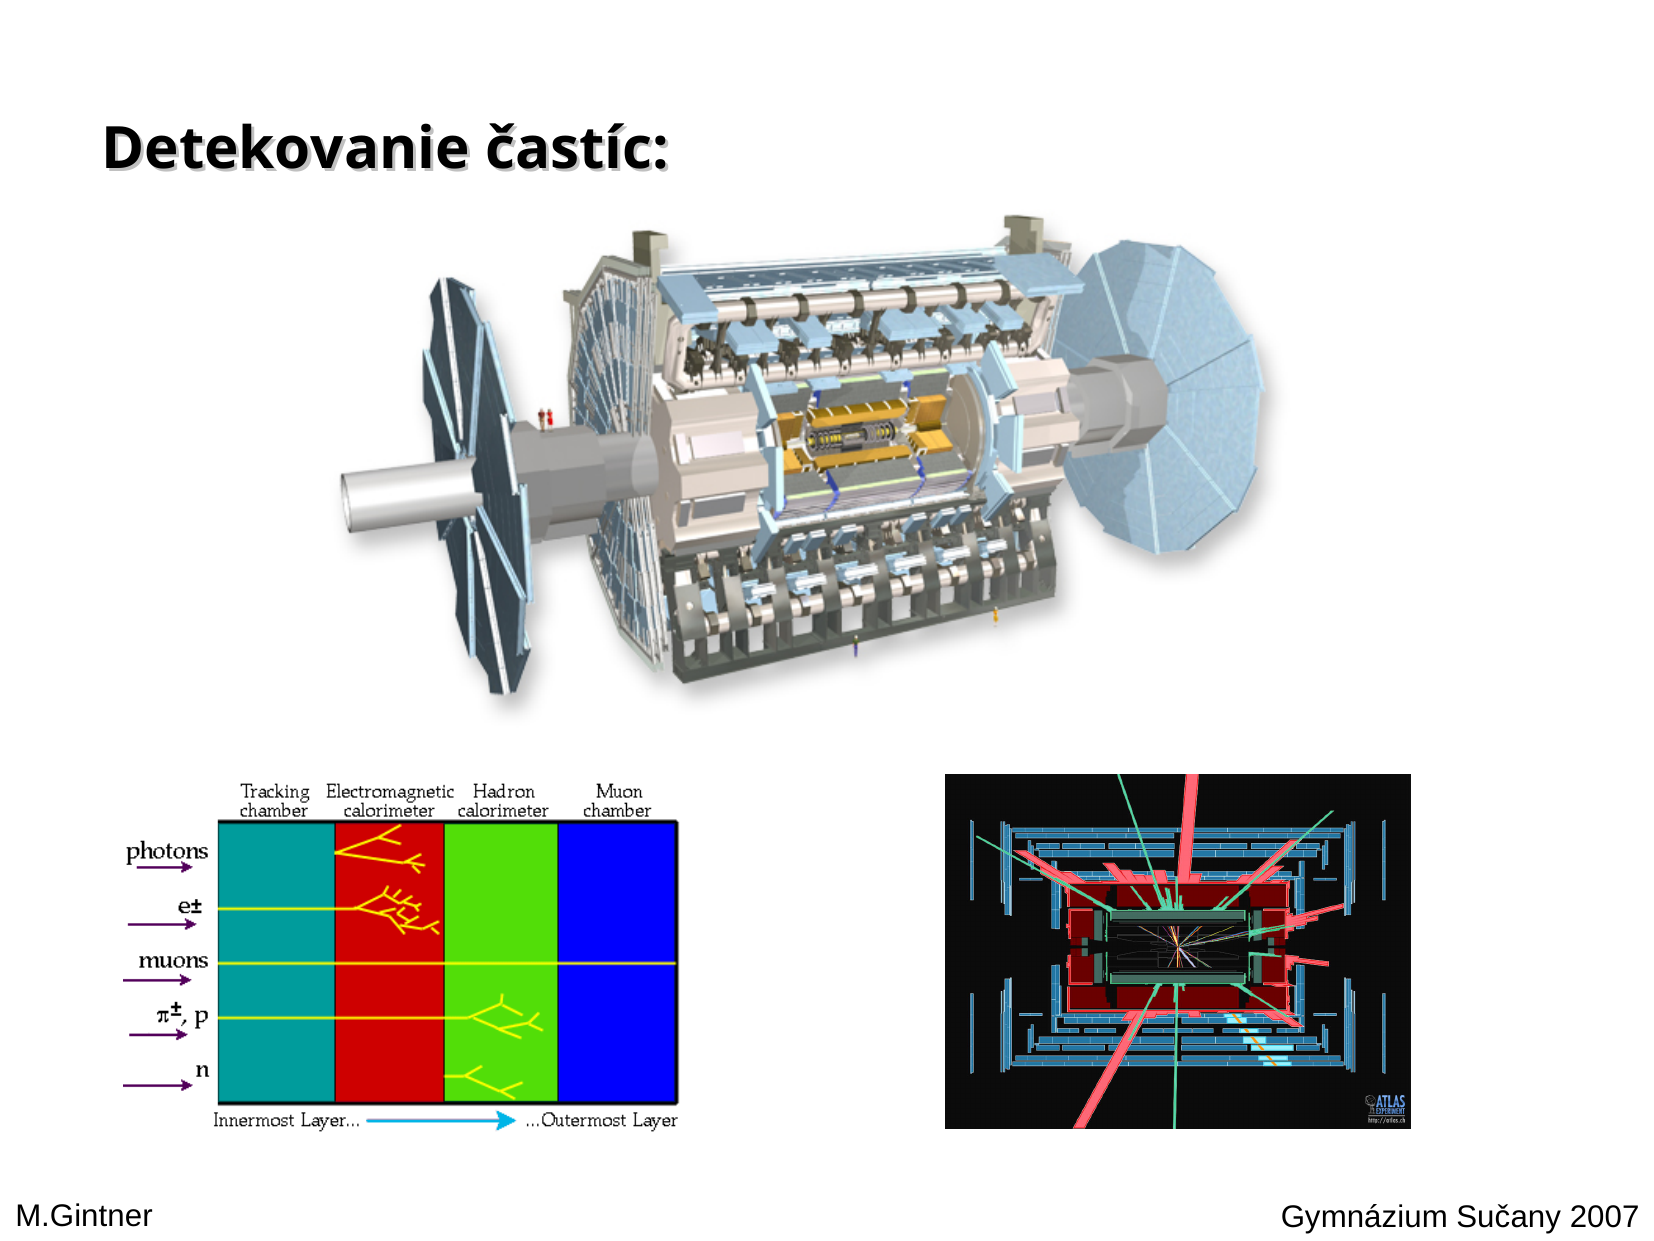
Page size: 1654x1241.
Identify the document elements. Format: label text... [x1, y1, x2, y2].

text_box Gymnázium Sučany 2007 [1266, 1191, 1654, 1241]
text_box M.Gintner [0, 1191, 169, 1241]
picture [123, 780, 683, 1134]
picture [329, 209, 1291, 740]
text_box Detekovanie častíc: [86, 98, 668, 195]
picture [945, 774, 1411, 1129]
